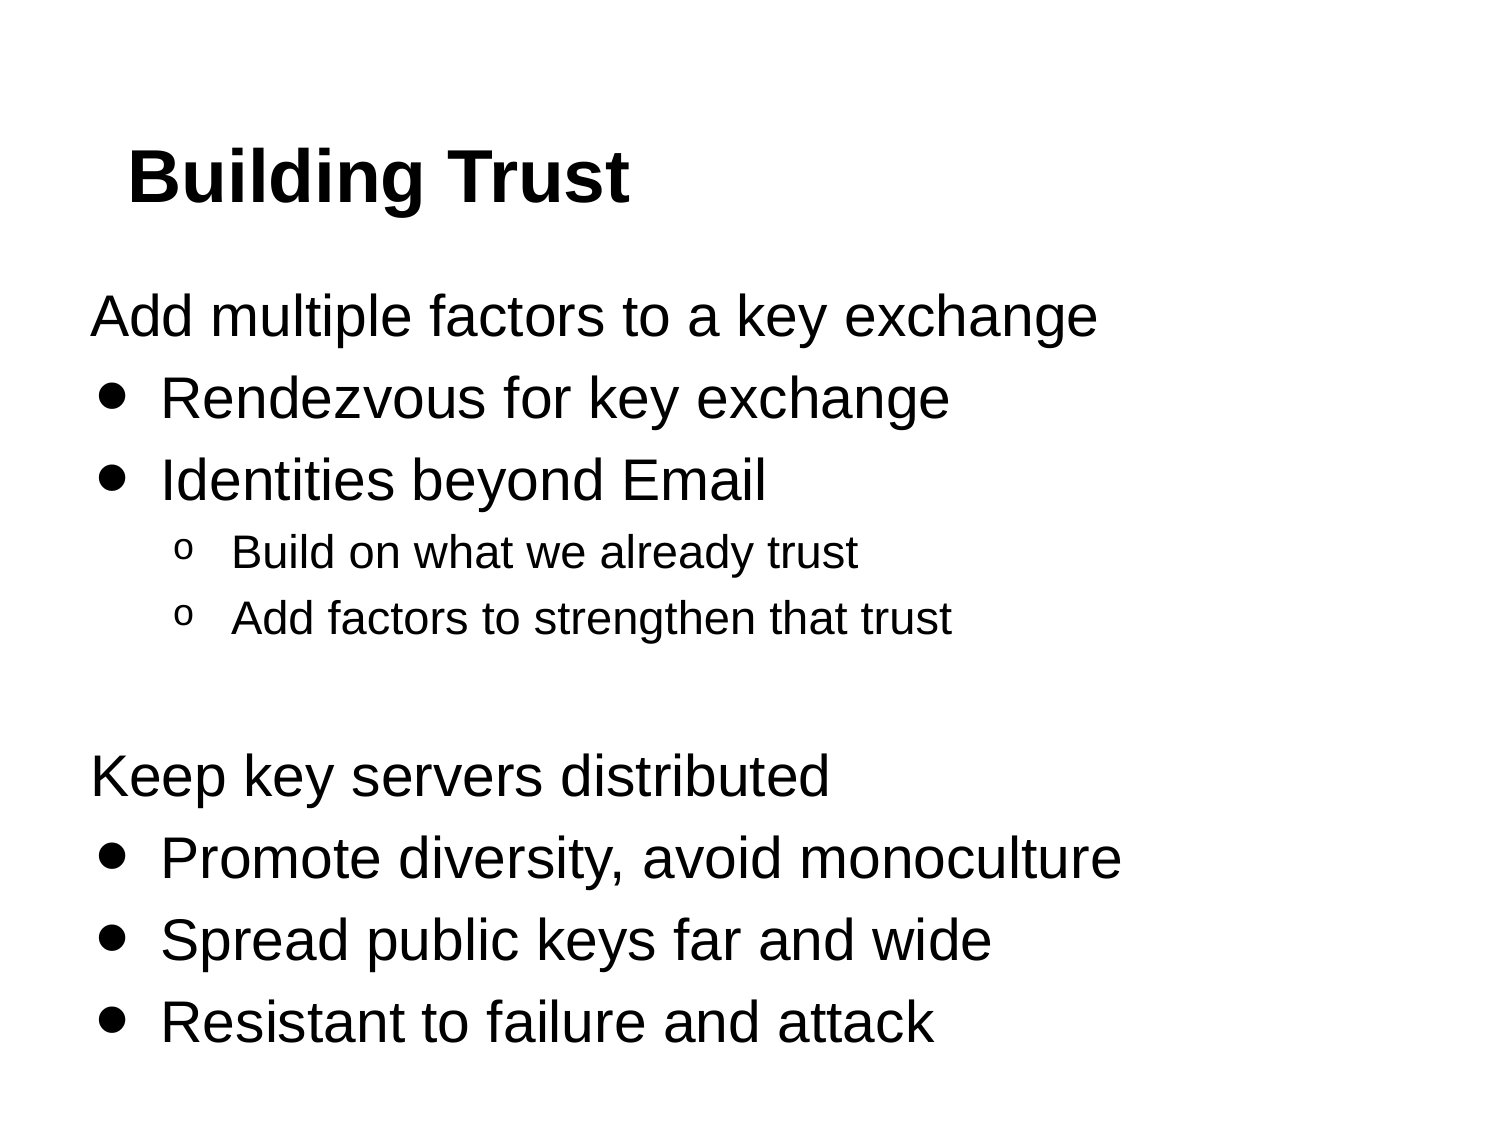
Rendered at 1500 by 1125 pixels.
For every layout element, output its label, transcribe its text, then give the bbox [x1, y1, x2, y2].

title Building Trust [75, 45, 1425, 233]
list Add multiple factors to a key exchange Rendezvous for key exchange Identities beyond Email Build on what we already trust Add factors to strengthen that trust Keep key servers distributed Promote diversity, avoid monoculture Spread public keys far and wide Resistant to failure and attack [75, 262, 1425, 1078]
